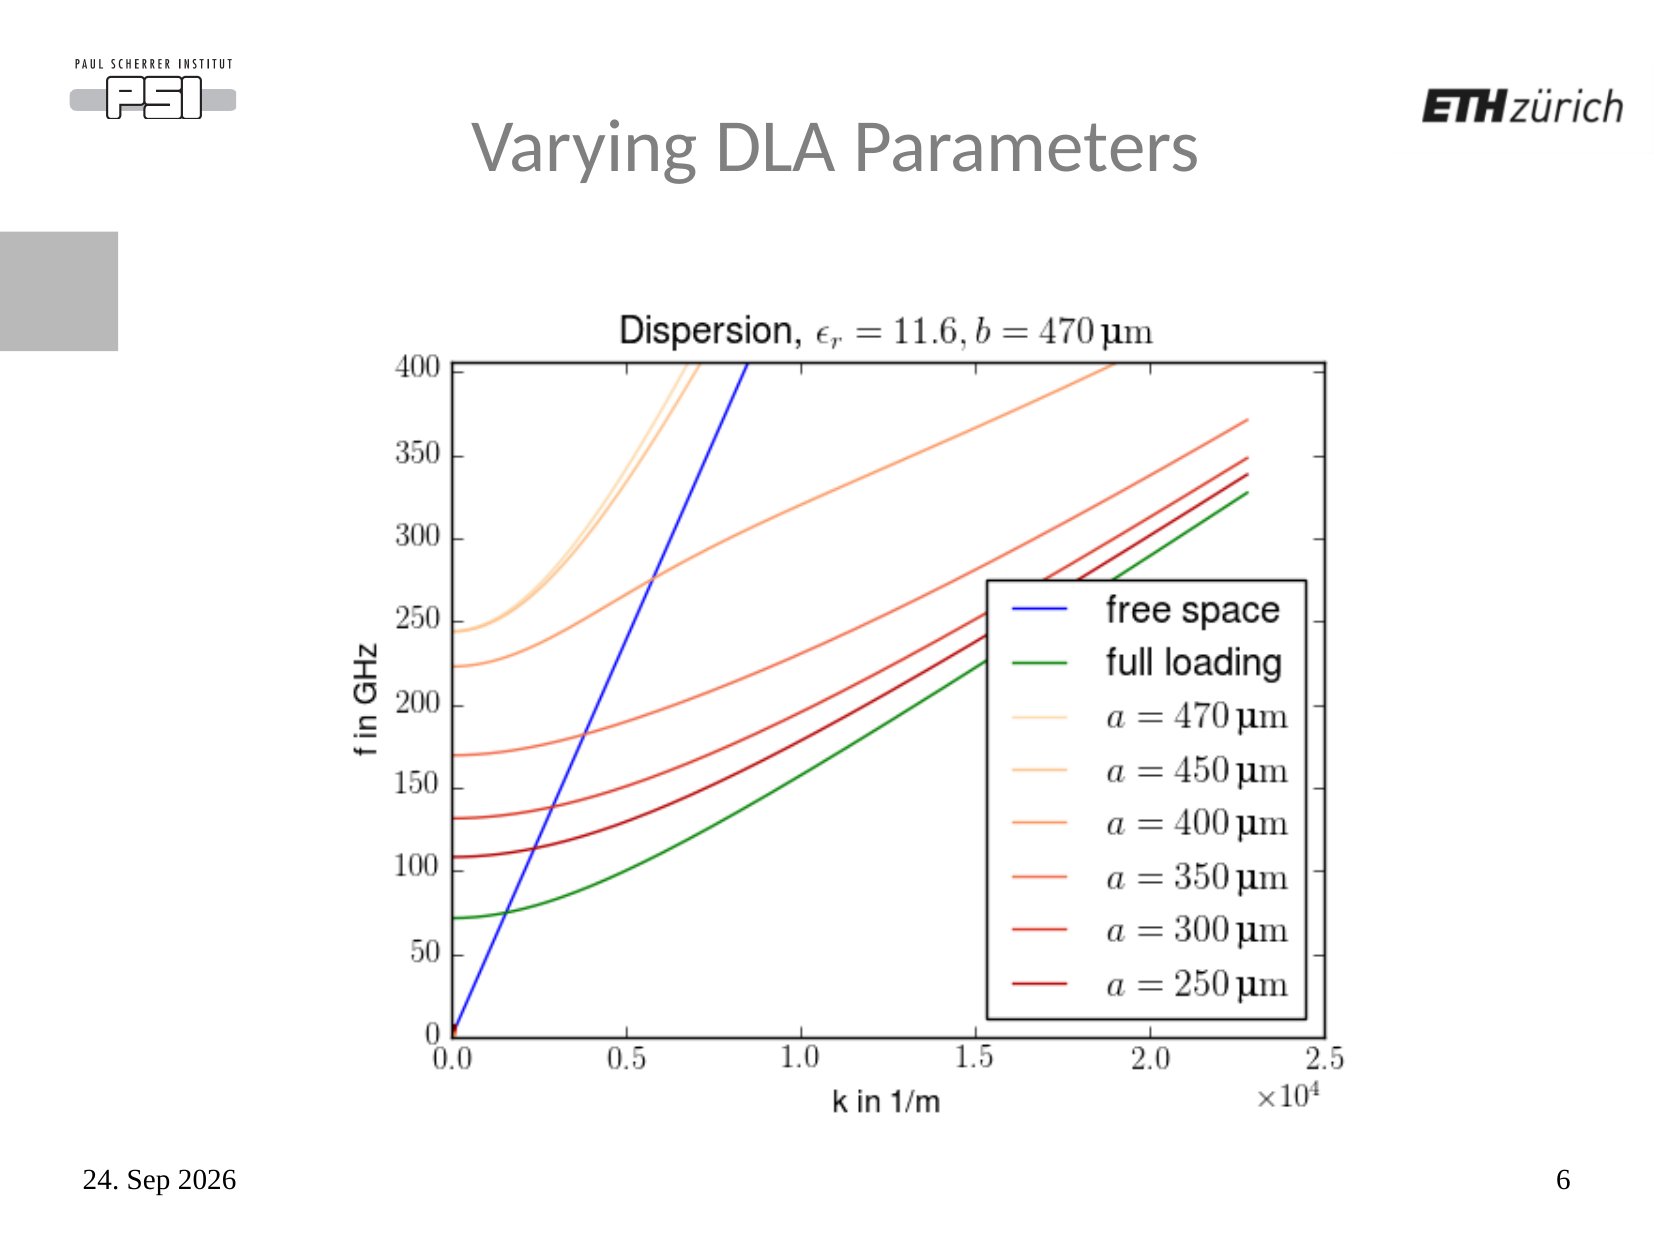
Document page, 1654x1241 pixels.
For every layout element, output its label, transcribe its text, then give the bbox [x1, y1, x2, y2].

picture [1406, 59, 1654, 154]
title Varying DLA Parameters [265, 49, 1406, 257]
picture [311, 278, 1437, 1123]
